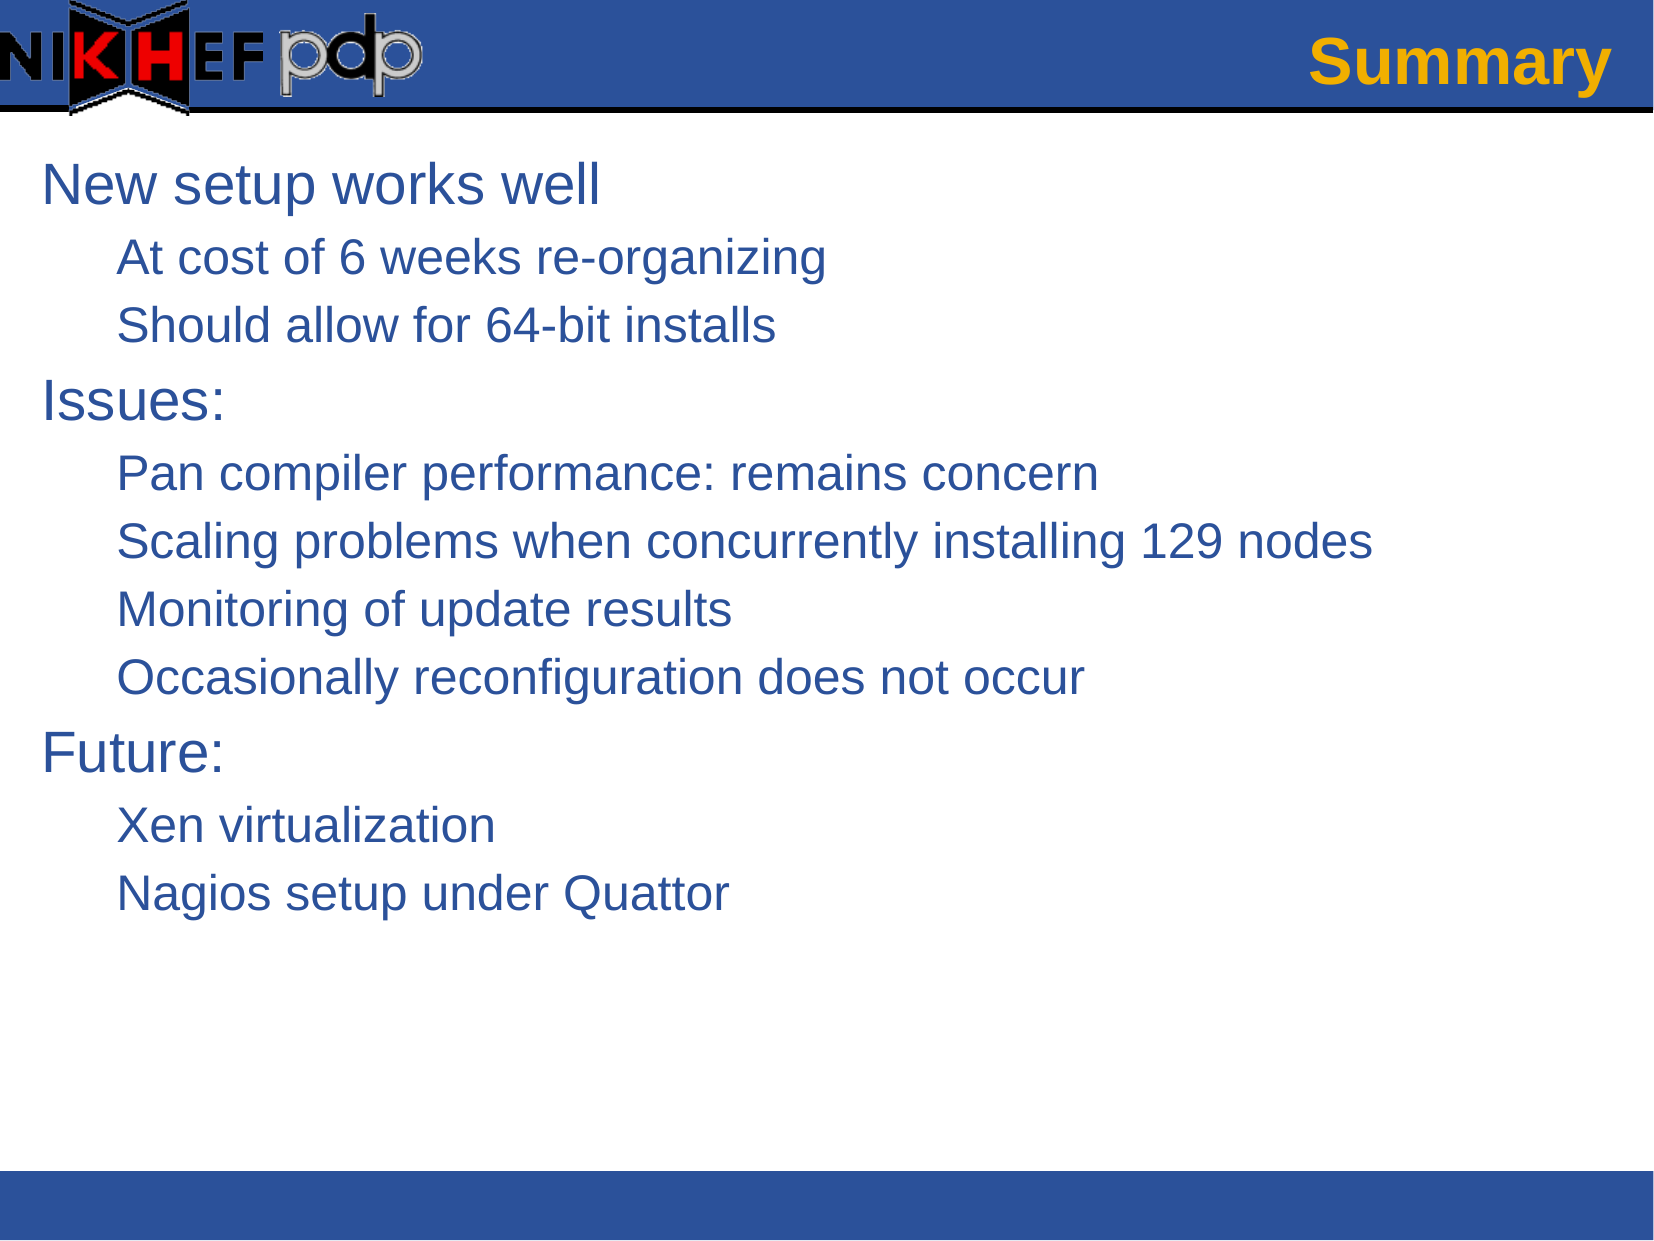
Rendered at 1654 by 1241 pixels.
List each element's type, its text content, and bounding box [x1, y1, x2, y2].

title Summary [449, 16, 1613, 108]
list New setup works well At cost of 6 weeks re-organizing Should allow for 64-bit installs Issues: Pan compiler performance: remains concern Scaling problems when concurrently installing 129 nodes Monitoring of update results Occasionally reconfiguration does not occur Future: Xen virtualization Nagios setup under Quattor [41, 151, 1627, 1129]
picture [0, 0, 263, 116]
picture [279, 13, 424, 97]
